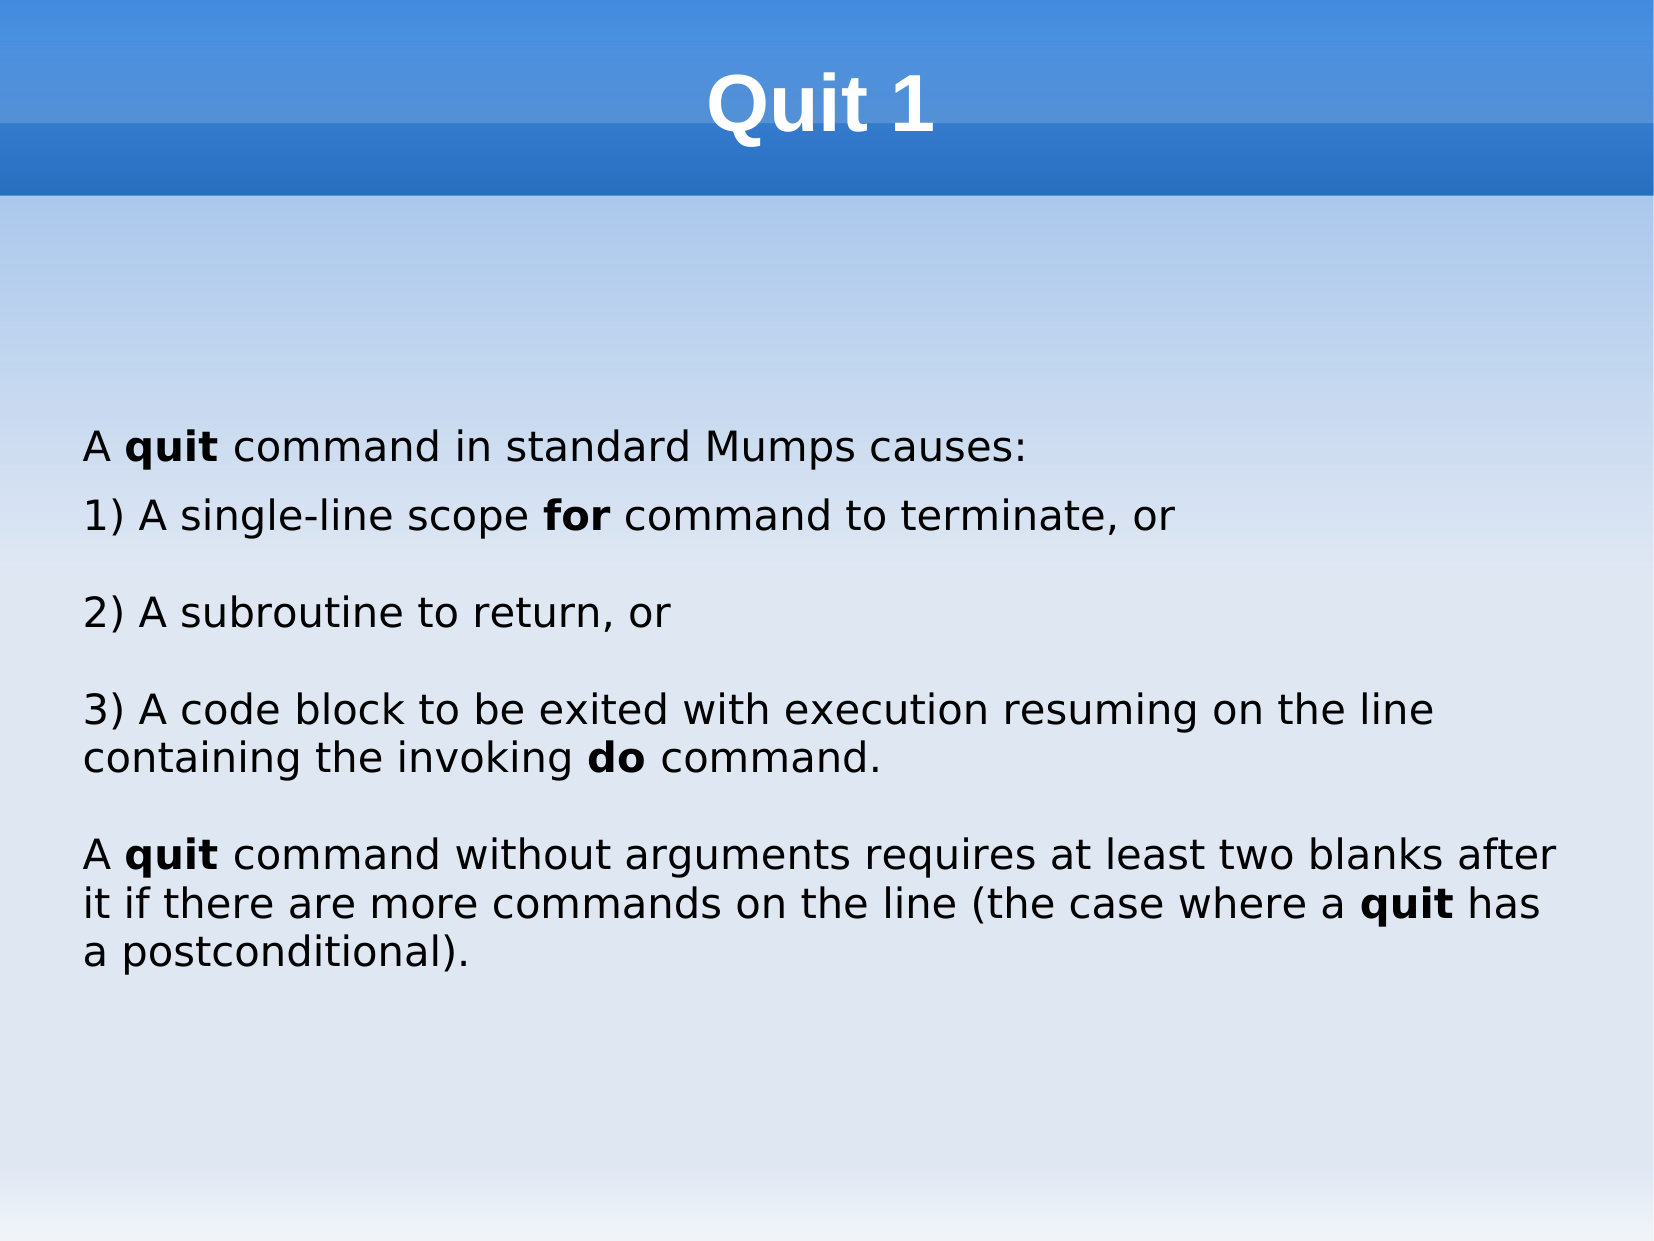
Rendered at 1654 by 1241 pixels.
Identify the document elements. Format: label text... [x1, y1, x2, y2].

title Quit 1 [76, 0, 1565, 208]
subtitle A quit command in standard Mumps causes: A single-line scope for command to terminate, or A subroutine to return, or A code block to be exited with execution resuming on the line containing the invoking do command. A quit command without arguments requires at least two blanks after it if there are more commands on the line (the case where a quit has a postconditional). [82, 290, 1571, 1109]
picture [0, 0, 1654, 1241]
